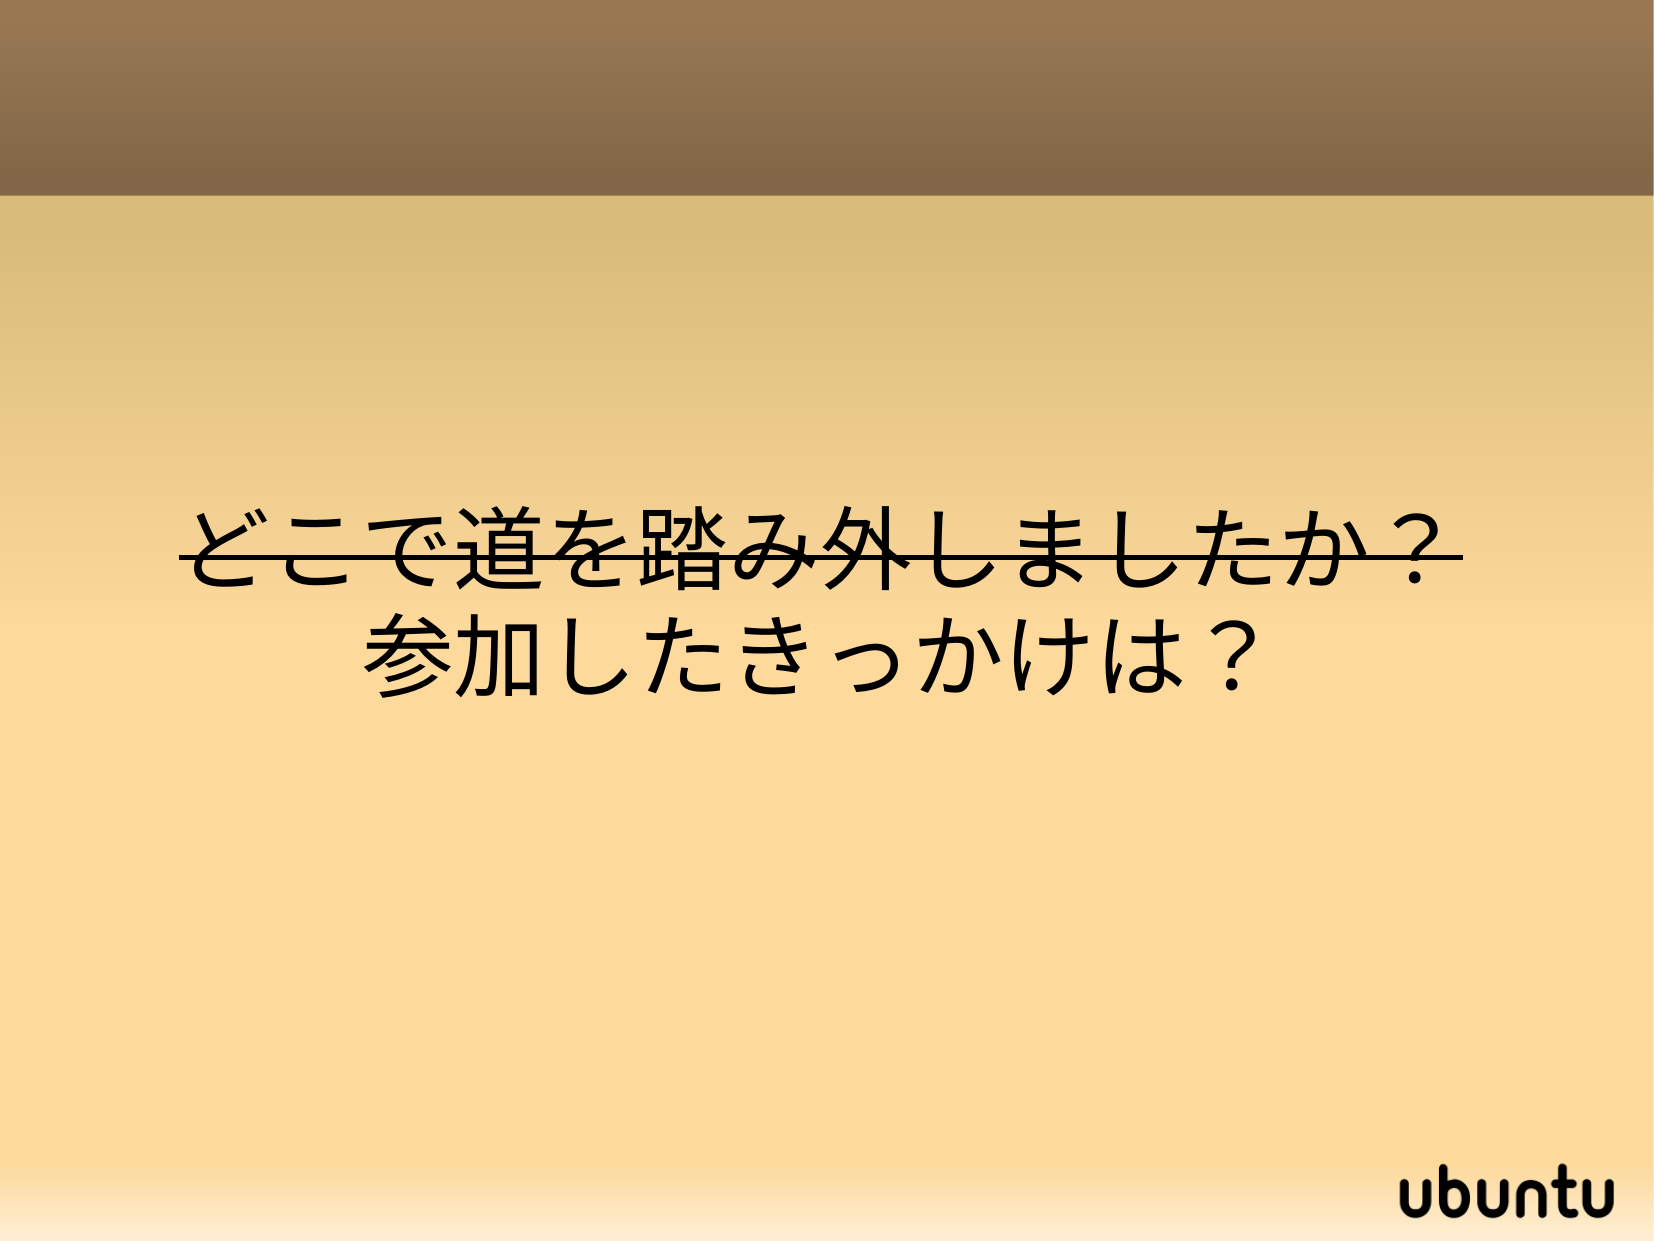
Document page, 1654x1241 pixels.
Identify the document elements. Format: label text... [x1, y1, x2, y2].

picture [0, 0, 1654, 1241]
title どこで道を踏み外しましたか？ 参加したきっかけは？ [76, 498, 1565, 713]
